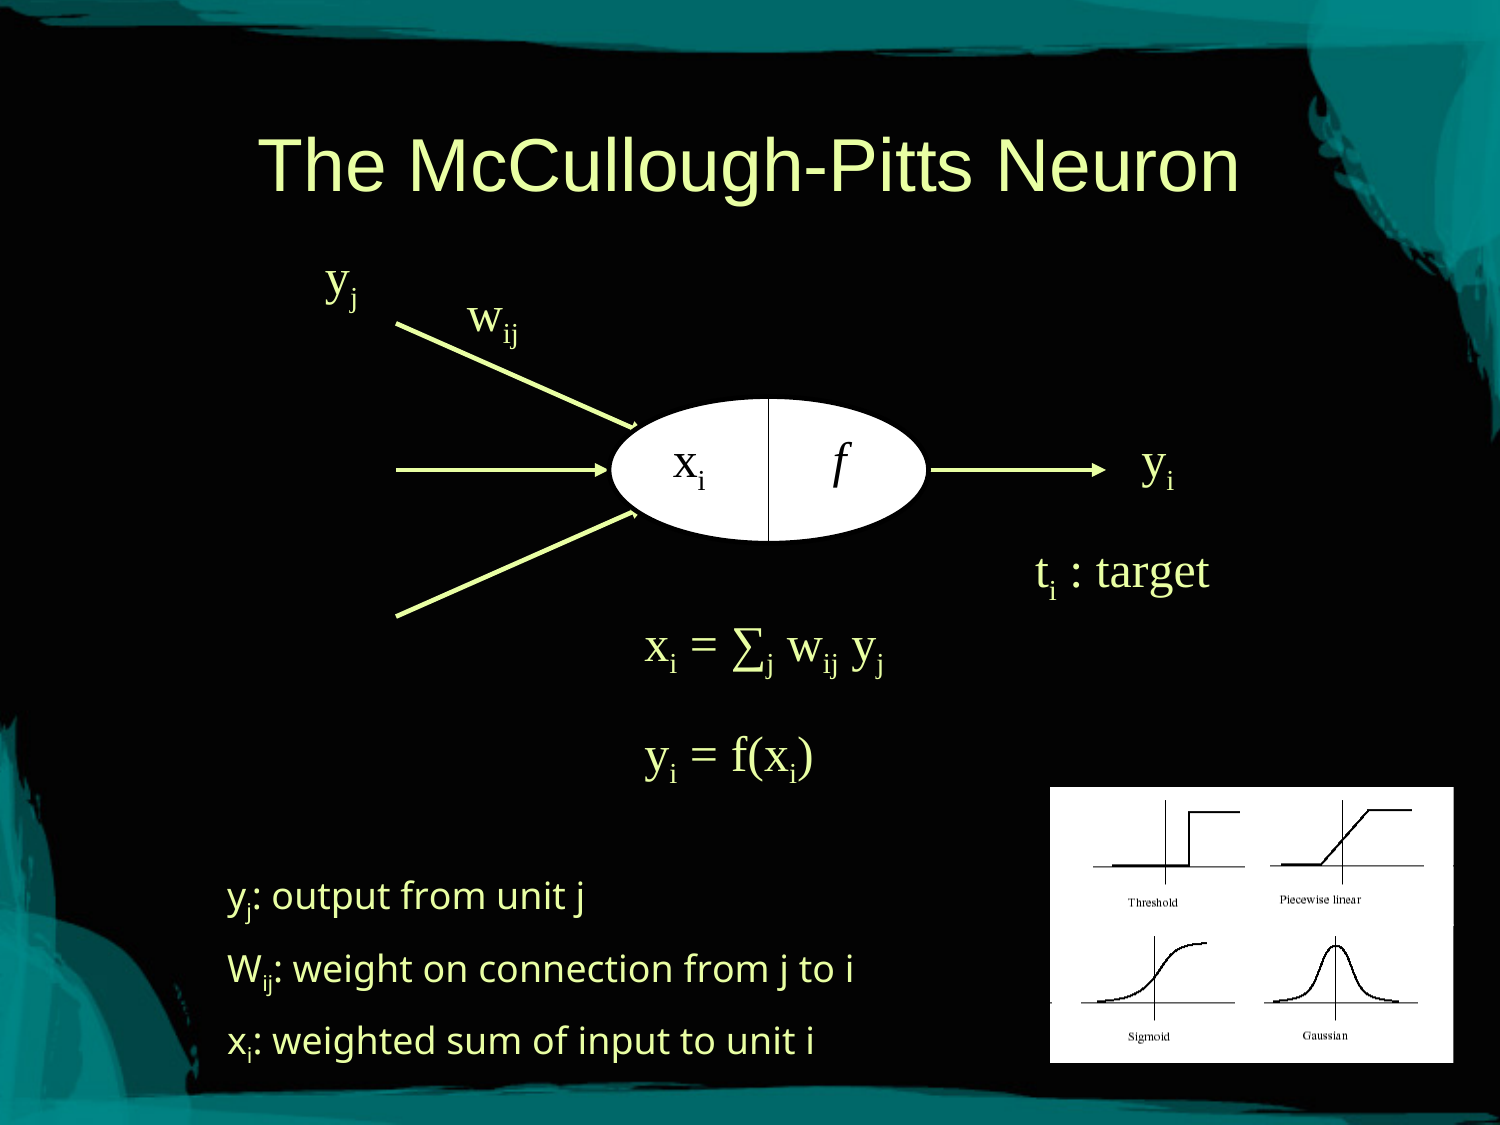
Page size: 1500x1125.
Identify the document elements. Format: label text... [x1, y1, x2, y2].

text_box yi [1141, 433, 1213, 507]
text_box xi [672, 433, 737, 507]
title The McCullough-Pitts Neuron [87, 69, 1413, 263]
text_box xi = ∑j wij yj [644, 616, 965, 690]
text_box [608, 396, 929, 544]
text_box yi = f(xi) [644, 726, 965, 801]
text_box yj [324, 249, 397, 324]
picture [0, 0, 1500, 1125]
text_box wij [466, 286, 538, 361]
text_box f [832, 433, 865, 507]
text_box ti : target [1035, 543, 1213, 617]
list yj: output from unit j Wij: weight on connection from j to i xi: weighted sum of input to unit i [212, 862, 938, 1064]
